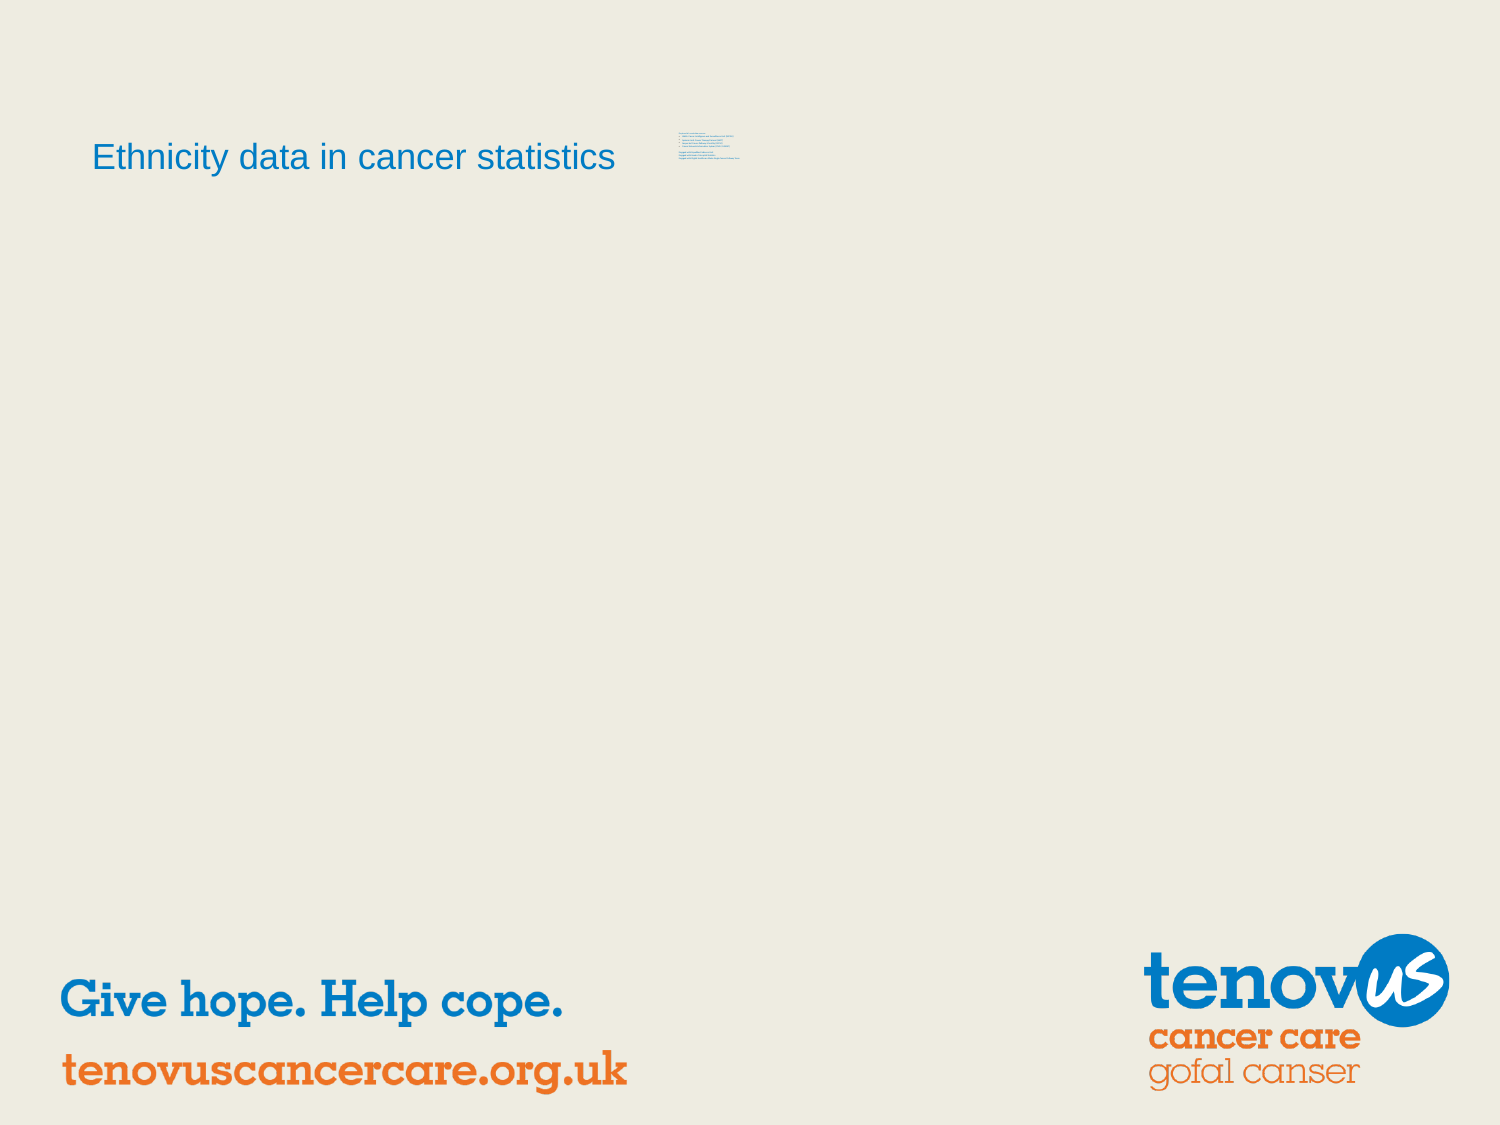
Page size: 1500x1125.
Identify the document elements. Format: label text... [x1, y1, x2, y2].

list Explored all usual data sources: Welsh Cancer Intelligence and Surveillance Unit (WCISU) Systemic Anti-Cancer Therapy Dataset (SACT) Suspected Cancer Pathway Monthly (SCPM) Cancer Network Information System (CNIS / CANISC) Engaged with Equalities Evidence Unit Engaged with Head of Hospital Statistics Engaged with Digital Healthcare Wales Single Cancer Pathway Team [76, 208, 1424, 1094]
list Ethnicity data in cancer statistics [76, 125, 1223, 185]
